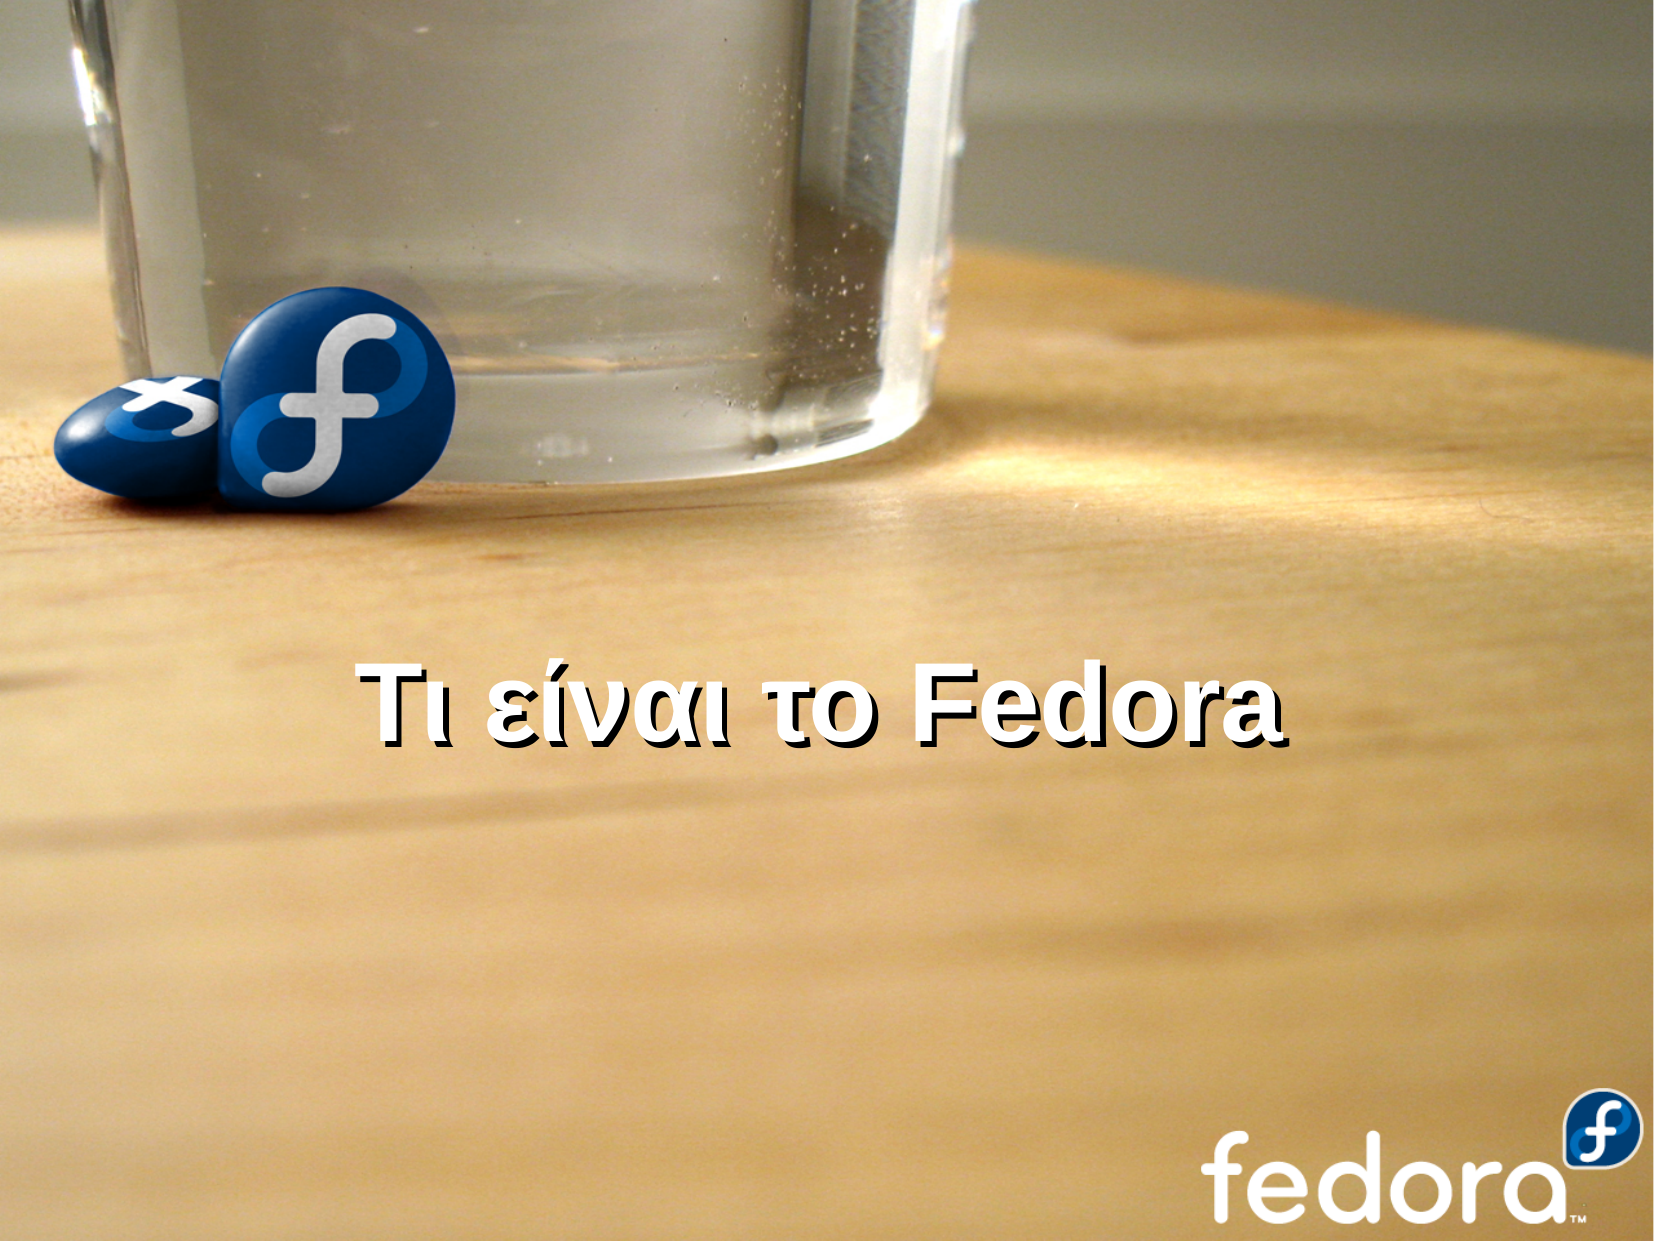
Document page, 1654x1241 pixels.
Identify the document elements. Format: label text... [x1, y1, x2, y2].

subtitle Τι είναι το Fedora [86, 187, 1576, 1126]
picture [0, 0, 1654, 1241]
